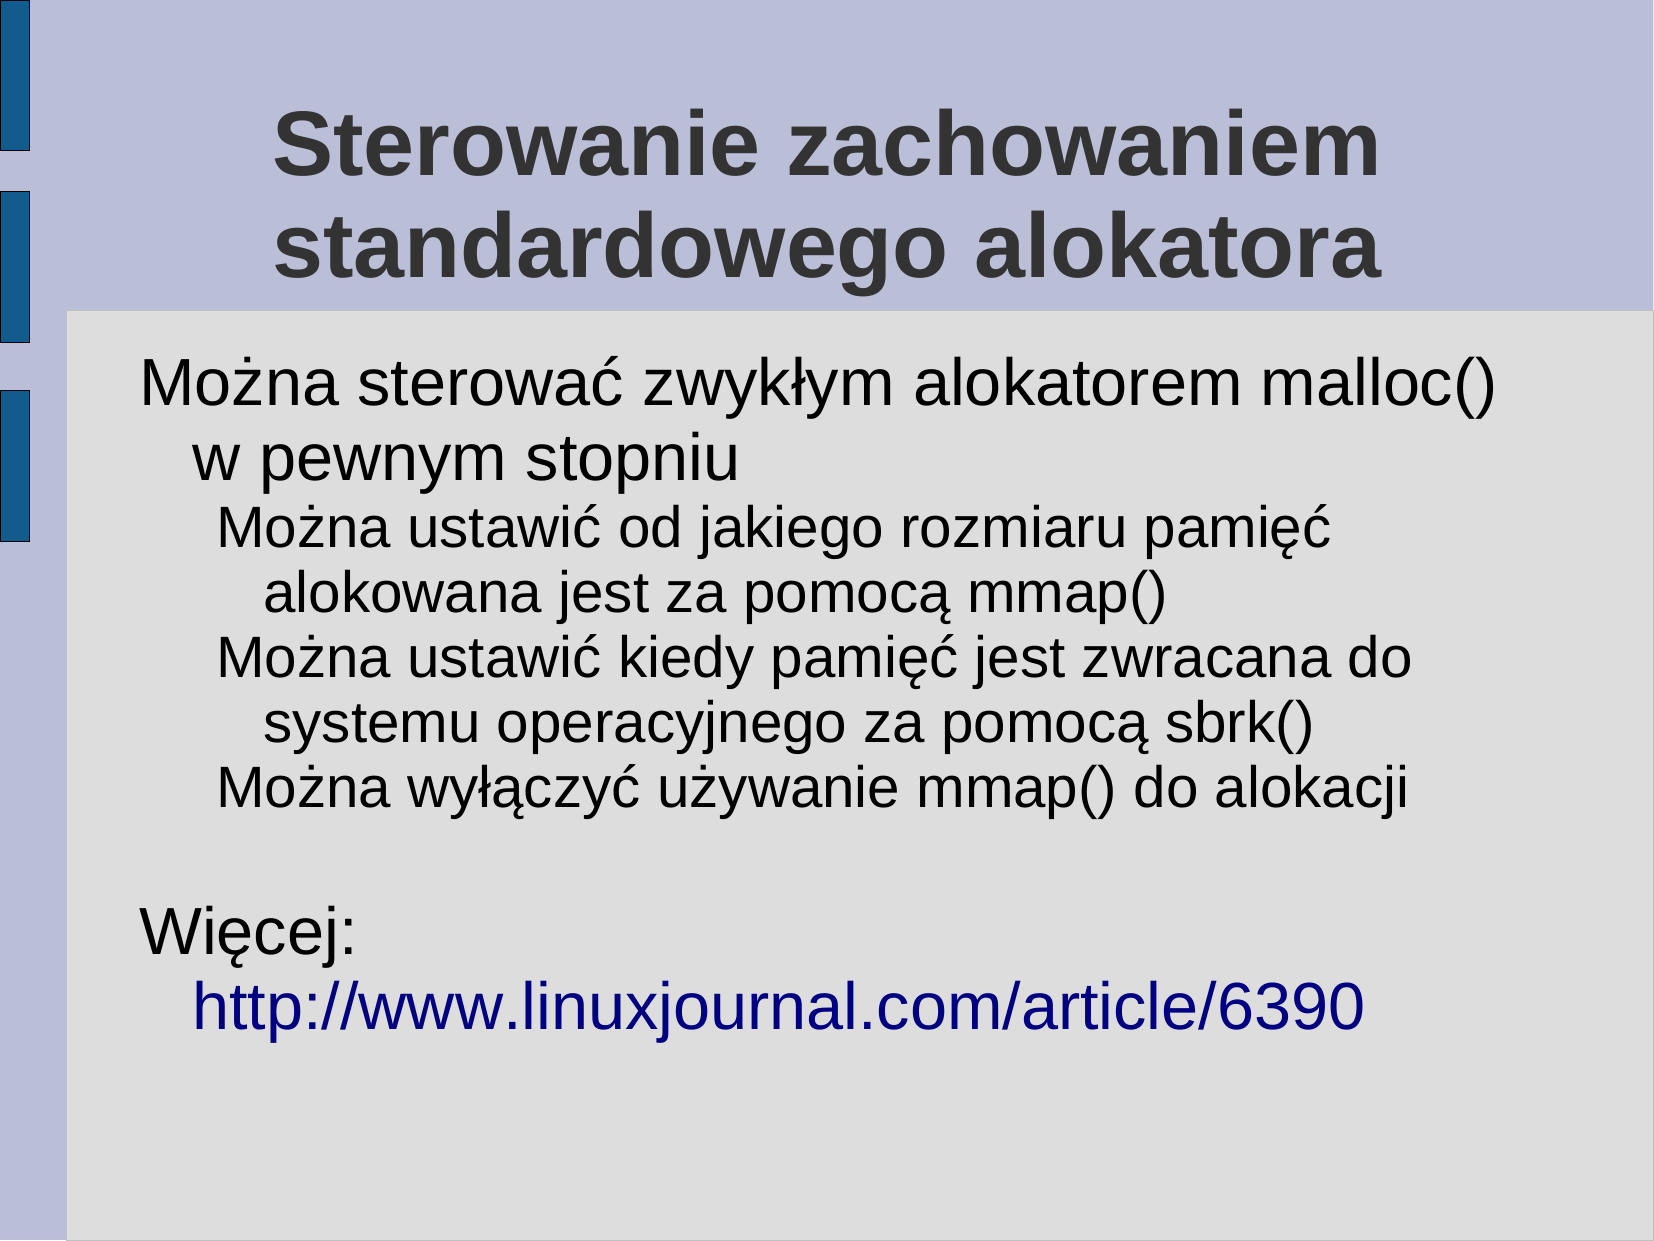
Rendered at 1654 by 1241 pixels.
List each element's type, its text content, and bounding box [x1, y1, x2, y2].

title Sterowanie zachowaniem standardowego alokatora [121, 76, 1534, 313]
list Można sterować zwykłym alokatorem malloc() w pewnym stopniu Można ustawić od jakiego rozmiaru pamięć alokowana jest za pomocą mmap() Można ustawić kiedy pamięć jest zwracana do systemu operacyjnego za pomocą sbrk() Można wyłączyć używanie mmap() do alokacji Więcej: http://www.linuxjournal.com/article/6390 [121, 344, 1534, 1127]
